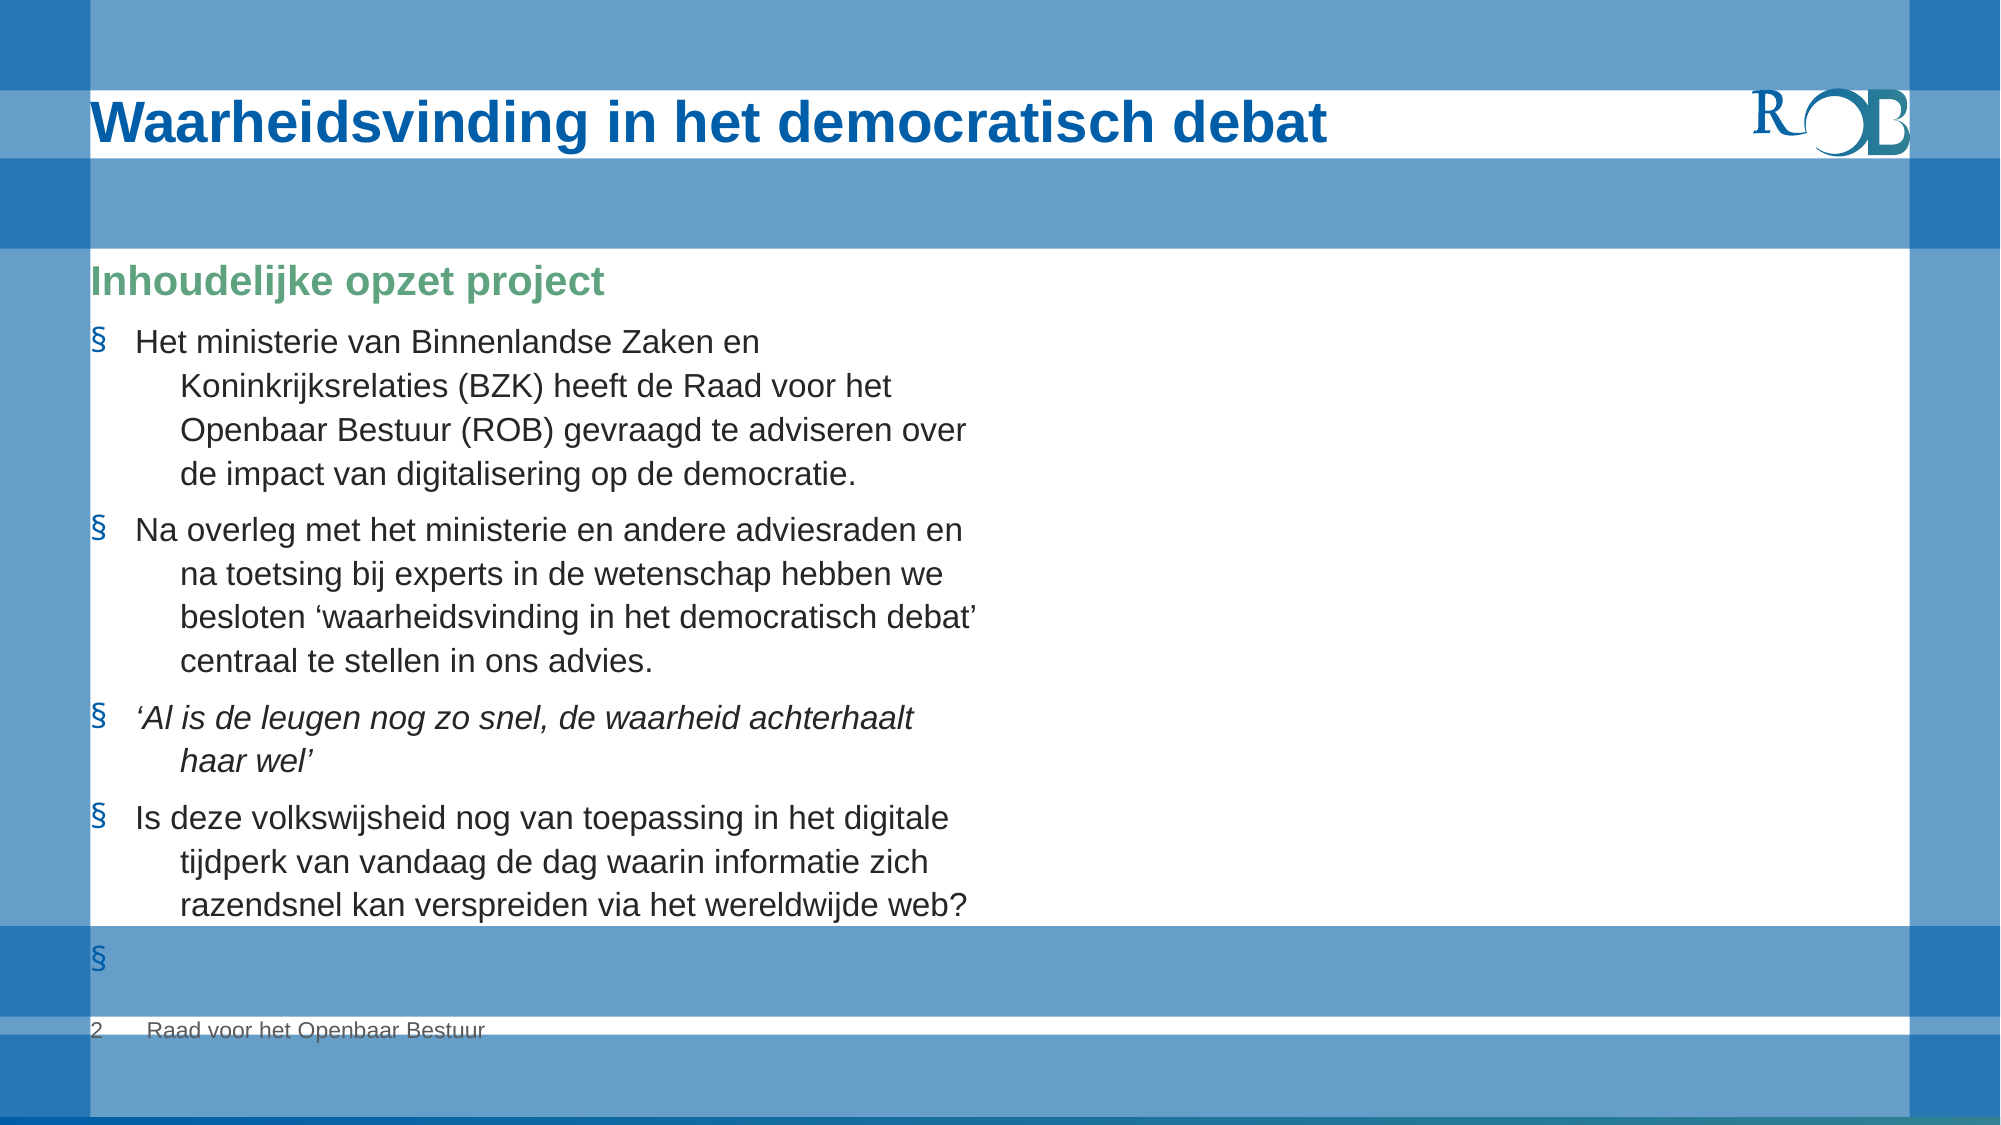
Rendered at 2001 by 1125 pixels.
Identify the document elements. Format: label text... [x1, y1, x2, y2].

text_box 2 [90, 1015, 143, 1037]
list Inhoudelijke opzet project Het ministerie van Binnenlandse Zaken en Koninkrijksrelaties (BZK) heeft de Raad voor het Openbaar Bestuur (ROB) gevraagd te adviseren over de impact van digitalisering op de democratie. Na overleg met het ministerie en andere adviesraden en na toetsing bij experts in de wetenschap hebben we besloten ‘waarheidsvinding in het democratisch debat’ centraal te stellen in ons advies. ‘Al is de leugen nog zo snel, de waarheid achterhaalt haar wel’ Is deze volkswijsheid nog van toepassing in het digitale tijdperk van vandaag de dag waarin informatie zich razendsnel kan verspreiden via het wereldwijde web? [90, 248, 1910, 928]
text_box Raad voor het Openbaar Bestuur [146, 1015, 570, 1037]
title Waarheidsvinding in het democratisch debat [90, 91, 1662, 160]
